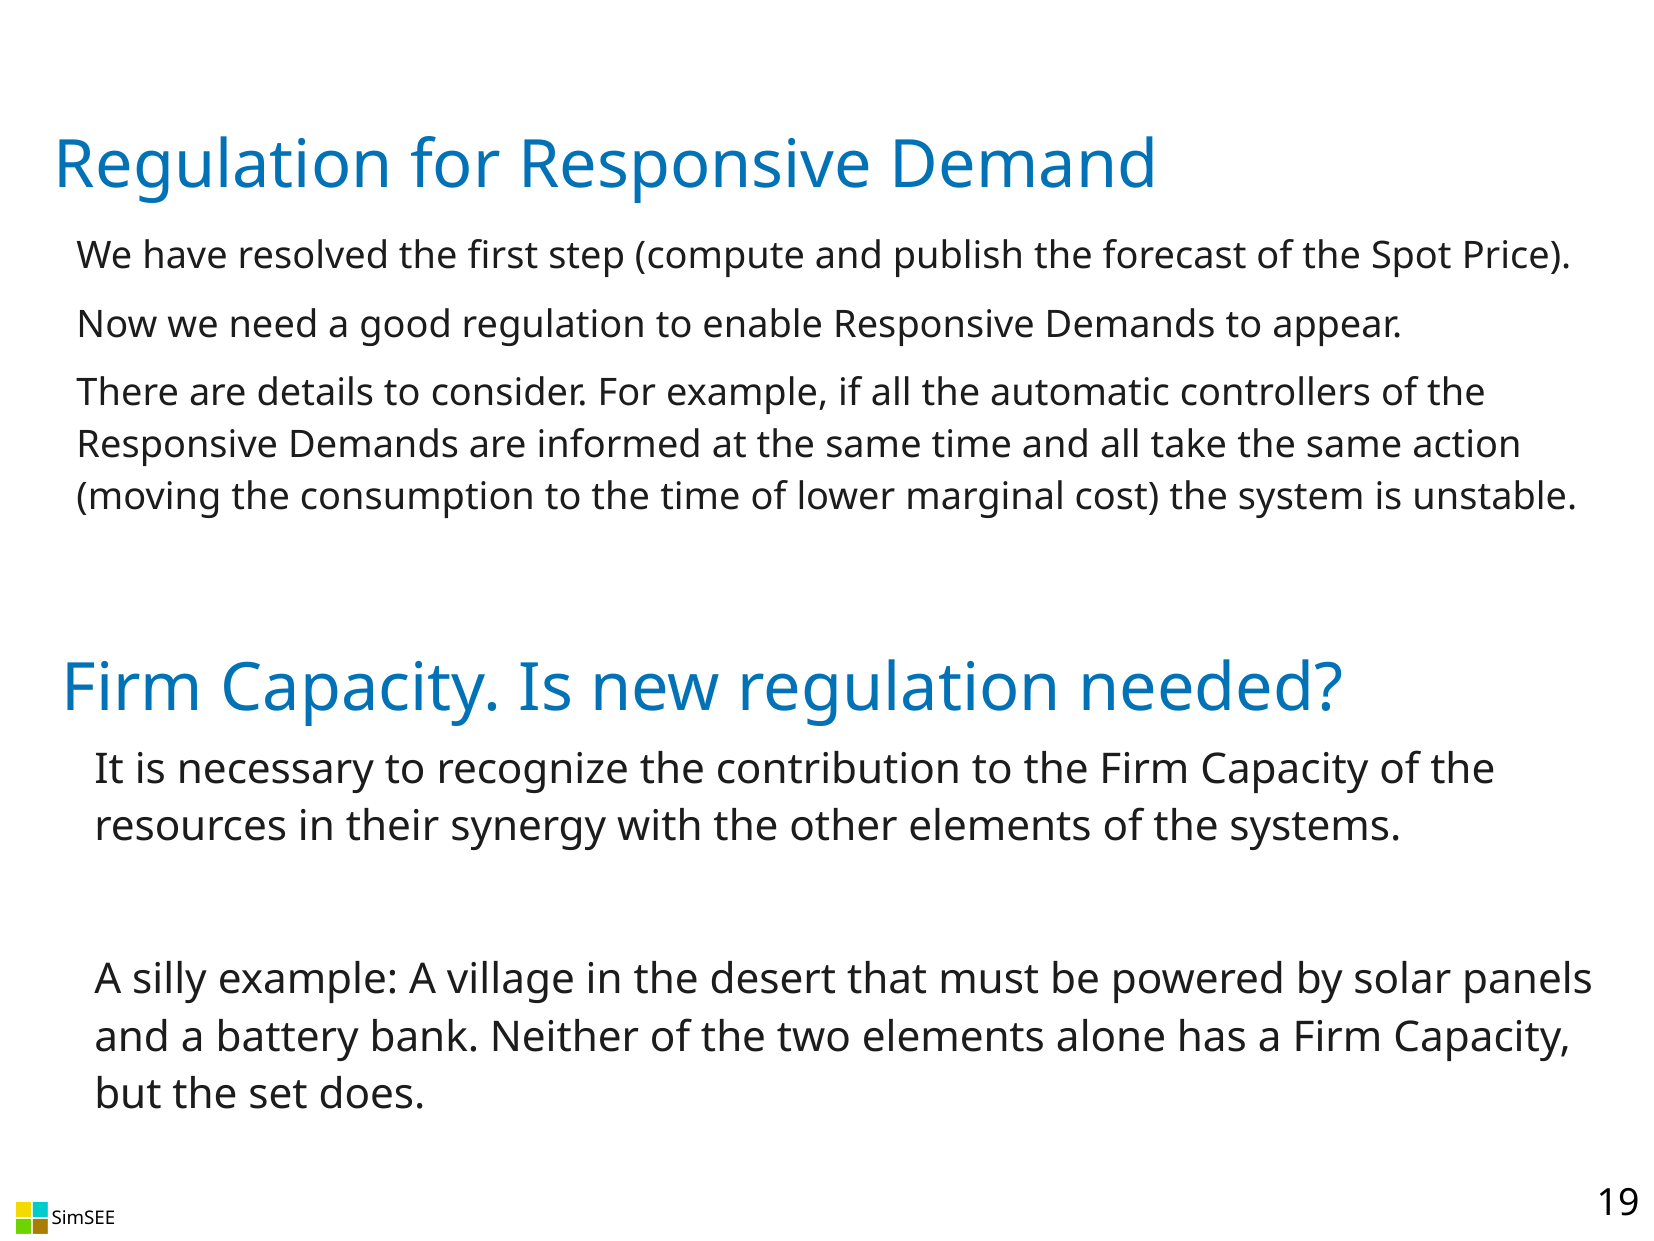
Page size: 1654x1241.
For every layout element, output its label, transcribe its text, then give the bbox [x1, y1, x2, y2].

title Firm Capacity. Is new regulation needed? [55, 582, 1467, 730]
list It is necessary to recognize the contribution to the Firm Capacity of the resources in their synergy with the other elements of the systems. A silly example: A village in the desert that must be powered by solar panels and a battery bank. Neither of the two elements alone has a Firm Capacity, but the set does. [94, 737, 1600, 1123]
title Regulation for Responsive Demand [47, 59, 1459, 207]
picture [15, 1201, 49, 1235]
list We have resolved the first step (compute and publish the forecast of the Spot Price). Now we need a good regulation to enable Responsive Demands to appear. There are details to consider. For example, if all the automatic controllers of the Responsive Demands are informed at the same time and all take the same action (moving the consumption to the time of lower marginal cost) the system is unstable. [76, 228, 1596, 581]
